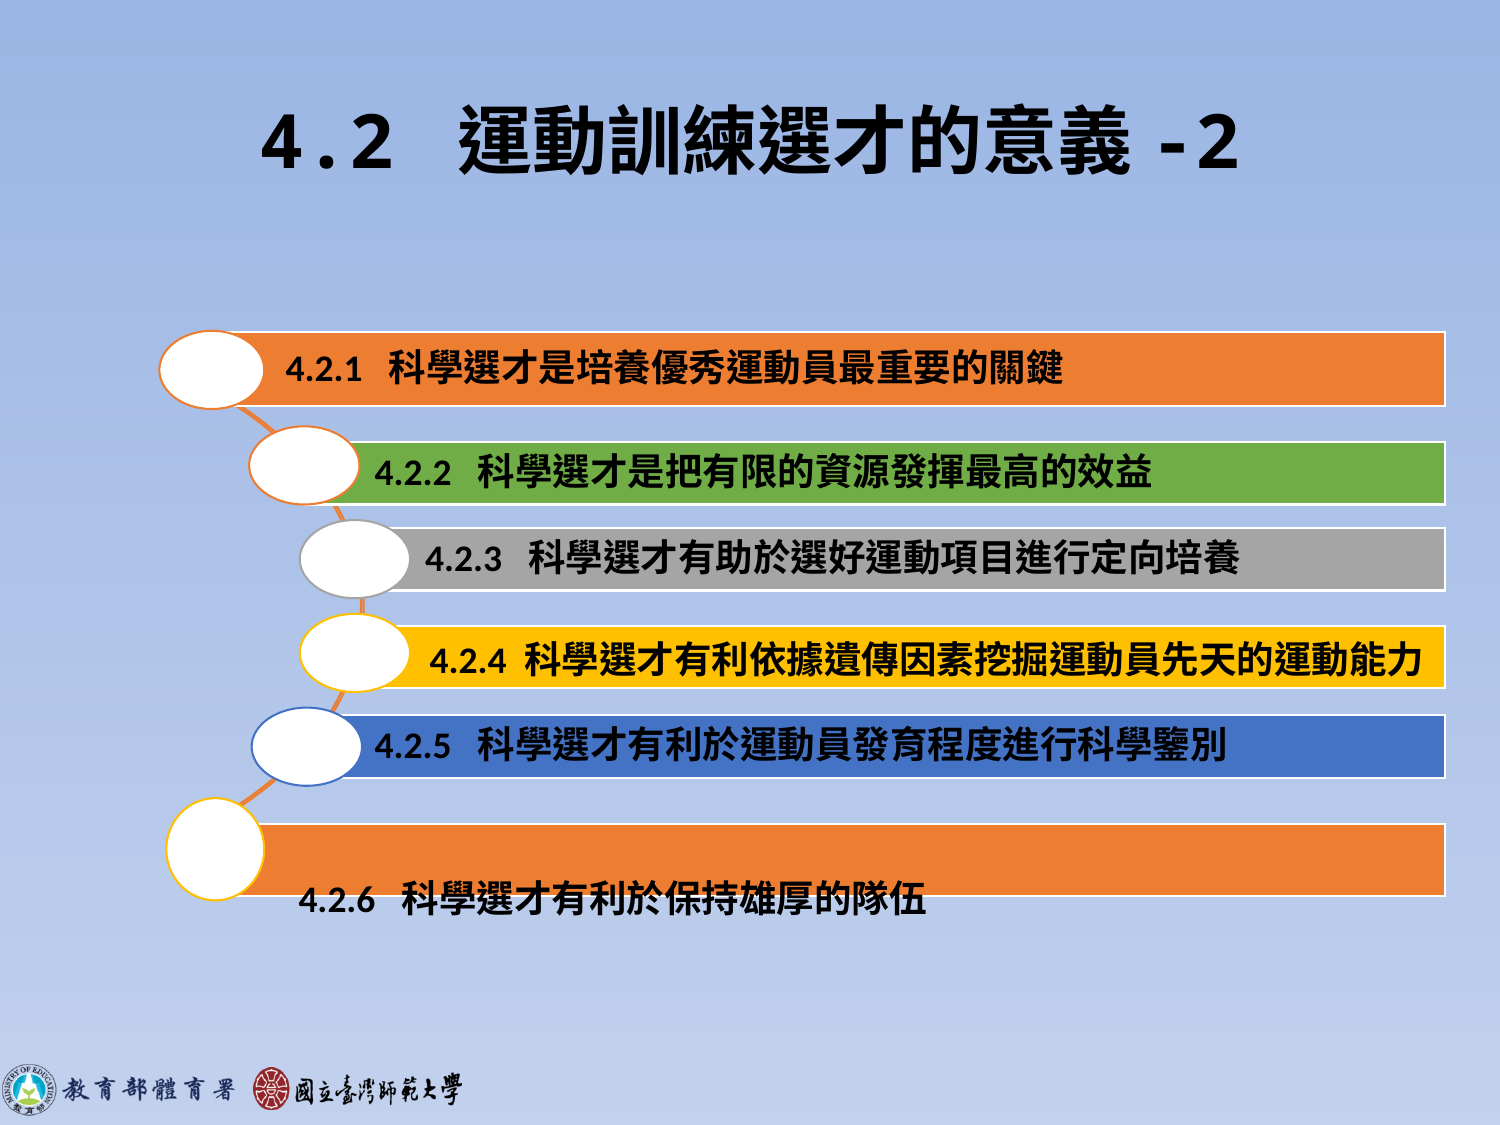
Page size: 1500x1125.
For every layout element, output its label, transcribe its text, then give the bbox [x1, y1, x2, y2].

text_box [251, 707, 363, 786]
text_box 4.2.4 科學選才有利依據遺傳因素挖掘運動員先天的運動能力 [380, 625, 1446, 689]
text_box 4.2.5 科學選才有利於運動員發育程度進行科學鑒別 [341, 715, 1446, 778]
text_box 4.2.2 科學選才是把有限的資源發揮最高的效益 [314, 441, 1446, 505]
text_box [159, 330, 265, 410]
text_box 4.2.6 科學選才有利於保持雄厚的隊伍 [235, 824, 1446, 897]
text_box 4.2.1 科學選才是培養優秀運動員最重要的關鍵 [230, 332, 1446, 407]
text_box [299, 613, 411, 693]
text_box [166, 798, 265, 901]
title 4.2 運動訓練選才的意義-2 [75, 45, 1426, 233]
text_box [299, 520, 411, 599]
text_box [249, 426, 360, 505]
text_box 4.2.3 科學選才有助於選好運動項目進行定向培養 [389, 527, 1446, 591]
